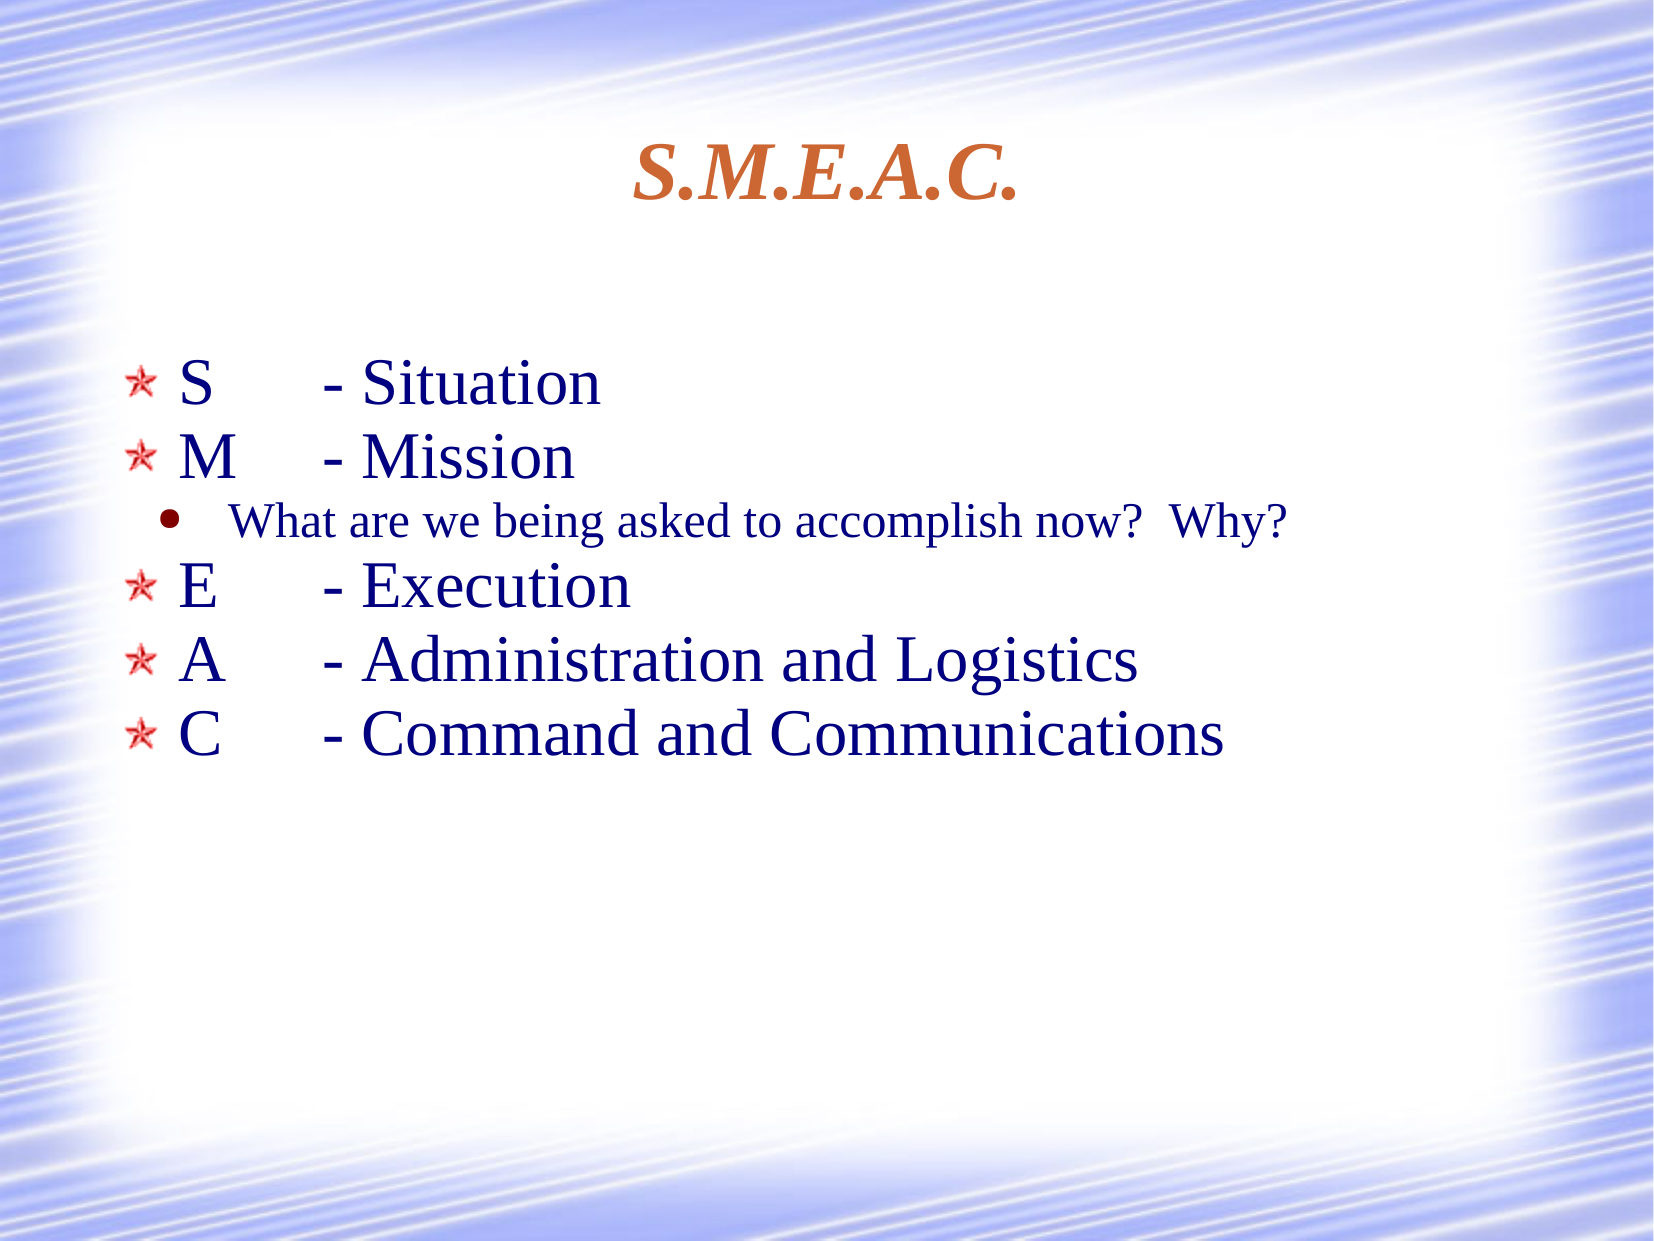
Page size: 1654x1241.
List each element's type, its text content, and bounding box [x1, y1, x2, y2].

picture [0, 0, 1654, 1241]
title S.M.E.A.C. [121, 67, 1534, 275]
list S - Situation M - Mission What are we being asked to accomplish now? Why? E - Execution A - Administration and Logistics C - Command and Communications [121, 344, 1534, 1065]
